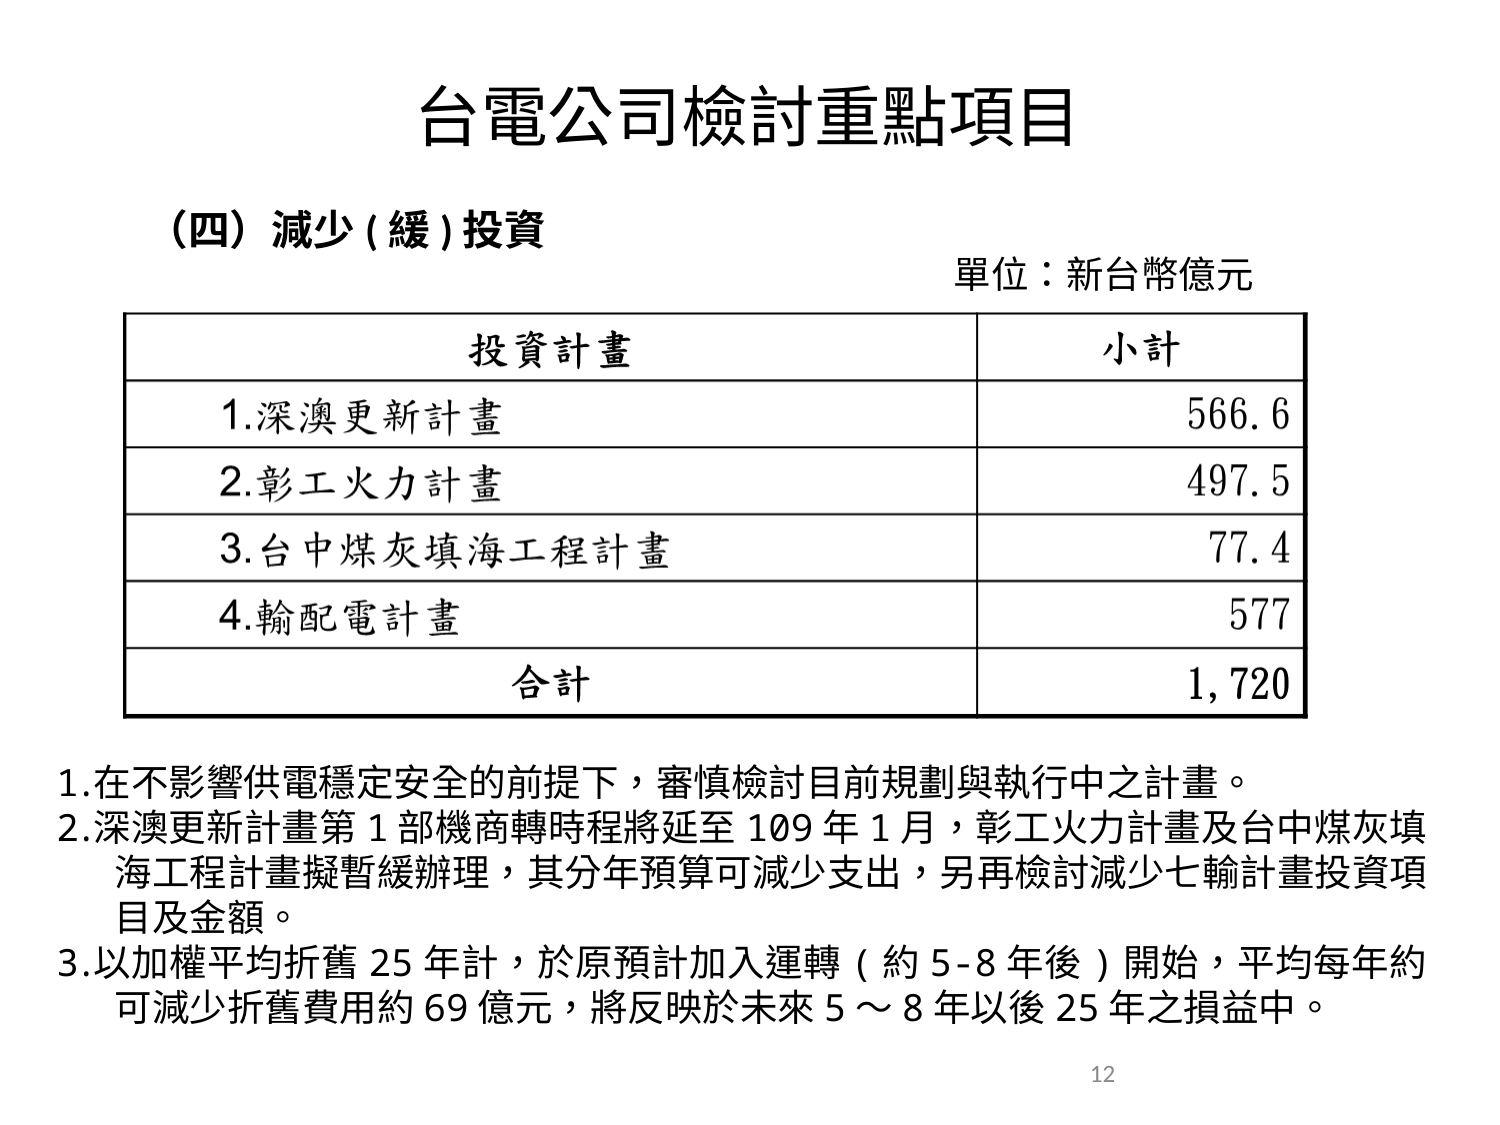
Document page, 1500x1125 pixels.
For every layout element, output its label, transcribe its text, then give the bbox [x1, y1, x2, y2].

list （四）減少(緩)投資 [29, 196, 1471, 268]
text_box 單位：新台幣億元 [939, 243, 1270, 304]
text_box [1074, 1042, 1426, 1103]
picture [123, 309, 1316, 733]
text_box 台電公司檢討重點項目 [73, 44, 1424, 185]
text_box 在不影響供電穩定安全的前提下，審慎檢討目前規劃與執行中之計畫。 深澳更新計畫第1部機商轉時程將延至109年1月，彰工火力計畫及台中煤灰填海工程計畫擬暫緩辦理，其分年預算可減少支出，另再檢討減少七輸計畫投資項目及金額。 以加權平均折舊25年計，於原預計加入運轉(約5-8年後)開始，平均每年約可減少折舊費用約69億元，將反映於未來5～8年以後25年之損益中。 [41, 751, 1447, 1037]
